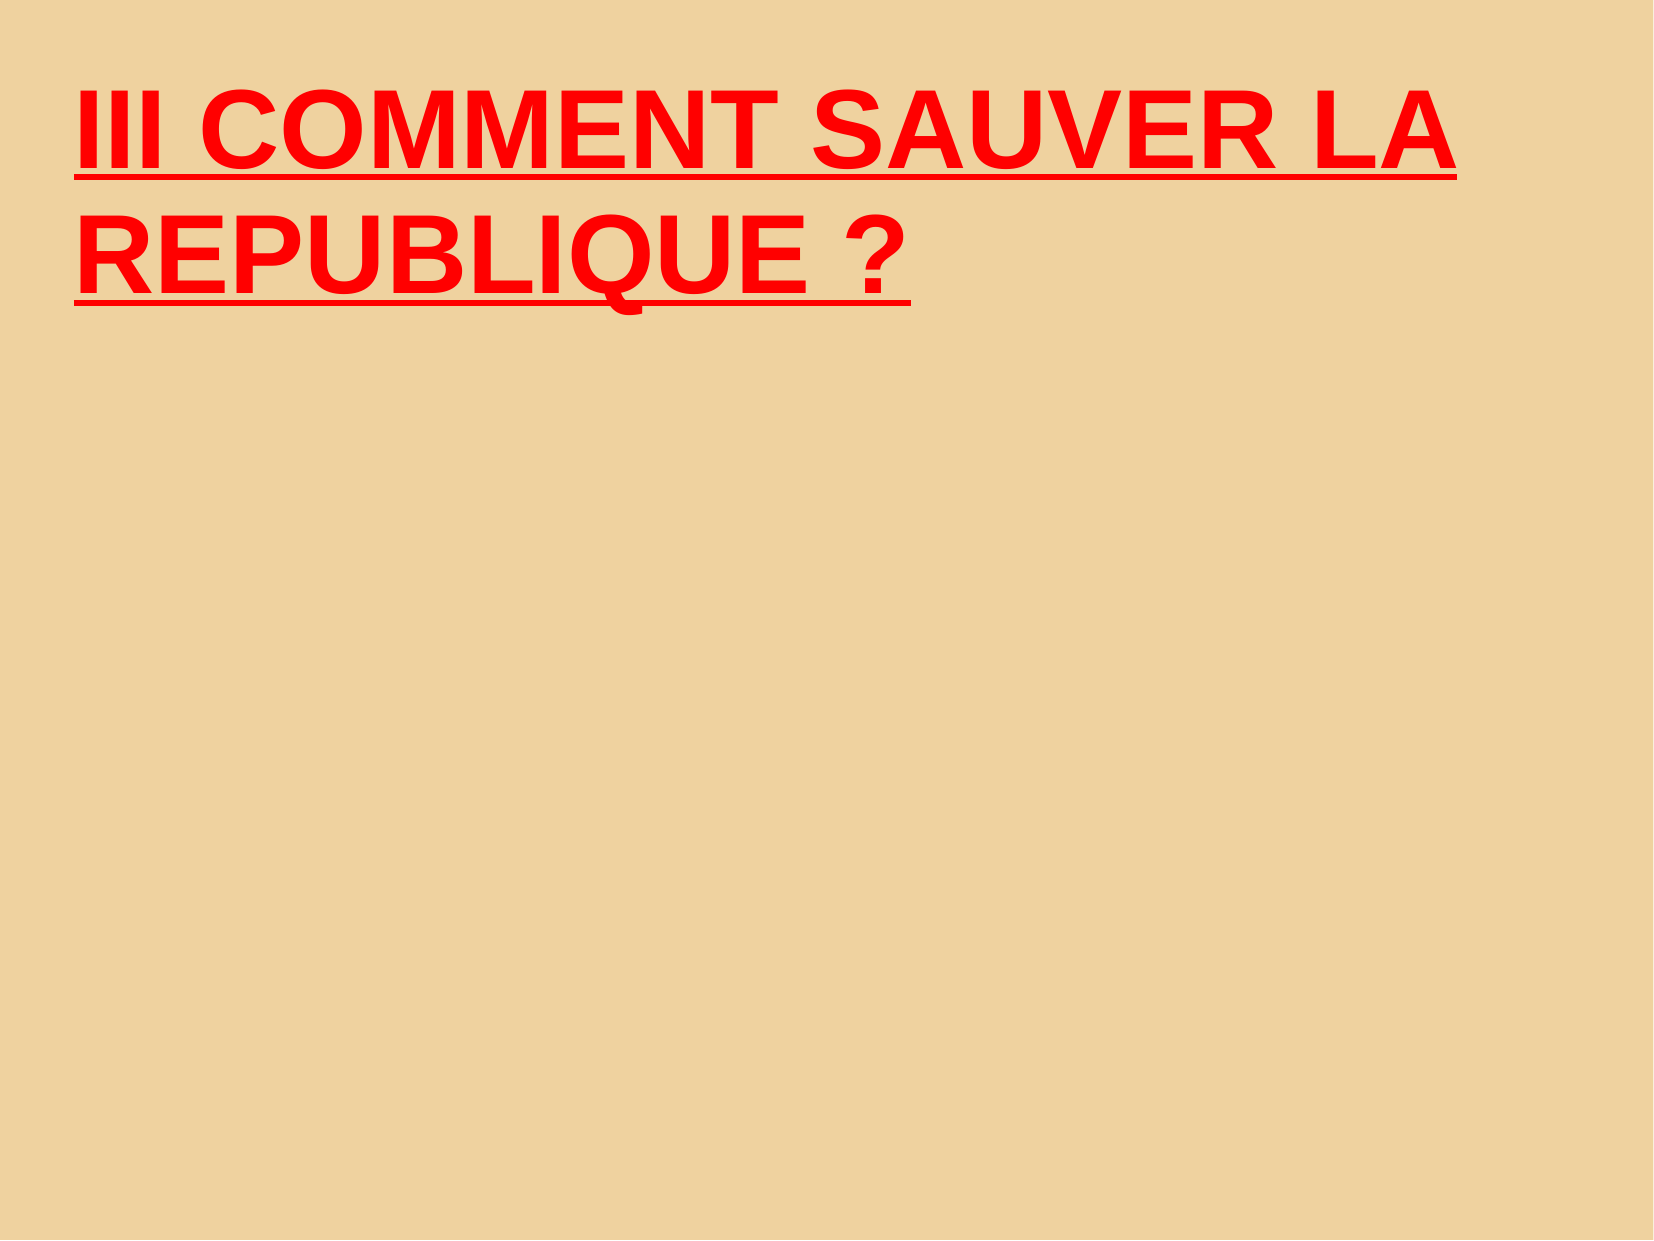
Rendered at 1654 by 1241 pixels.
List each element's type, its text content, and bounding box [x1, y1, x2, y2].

text_box III COMMENT SAUVER LA REPUBLIQUE ? [59, 59, 1595, 325]
